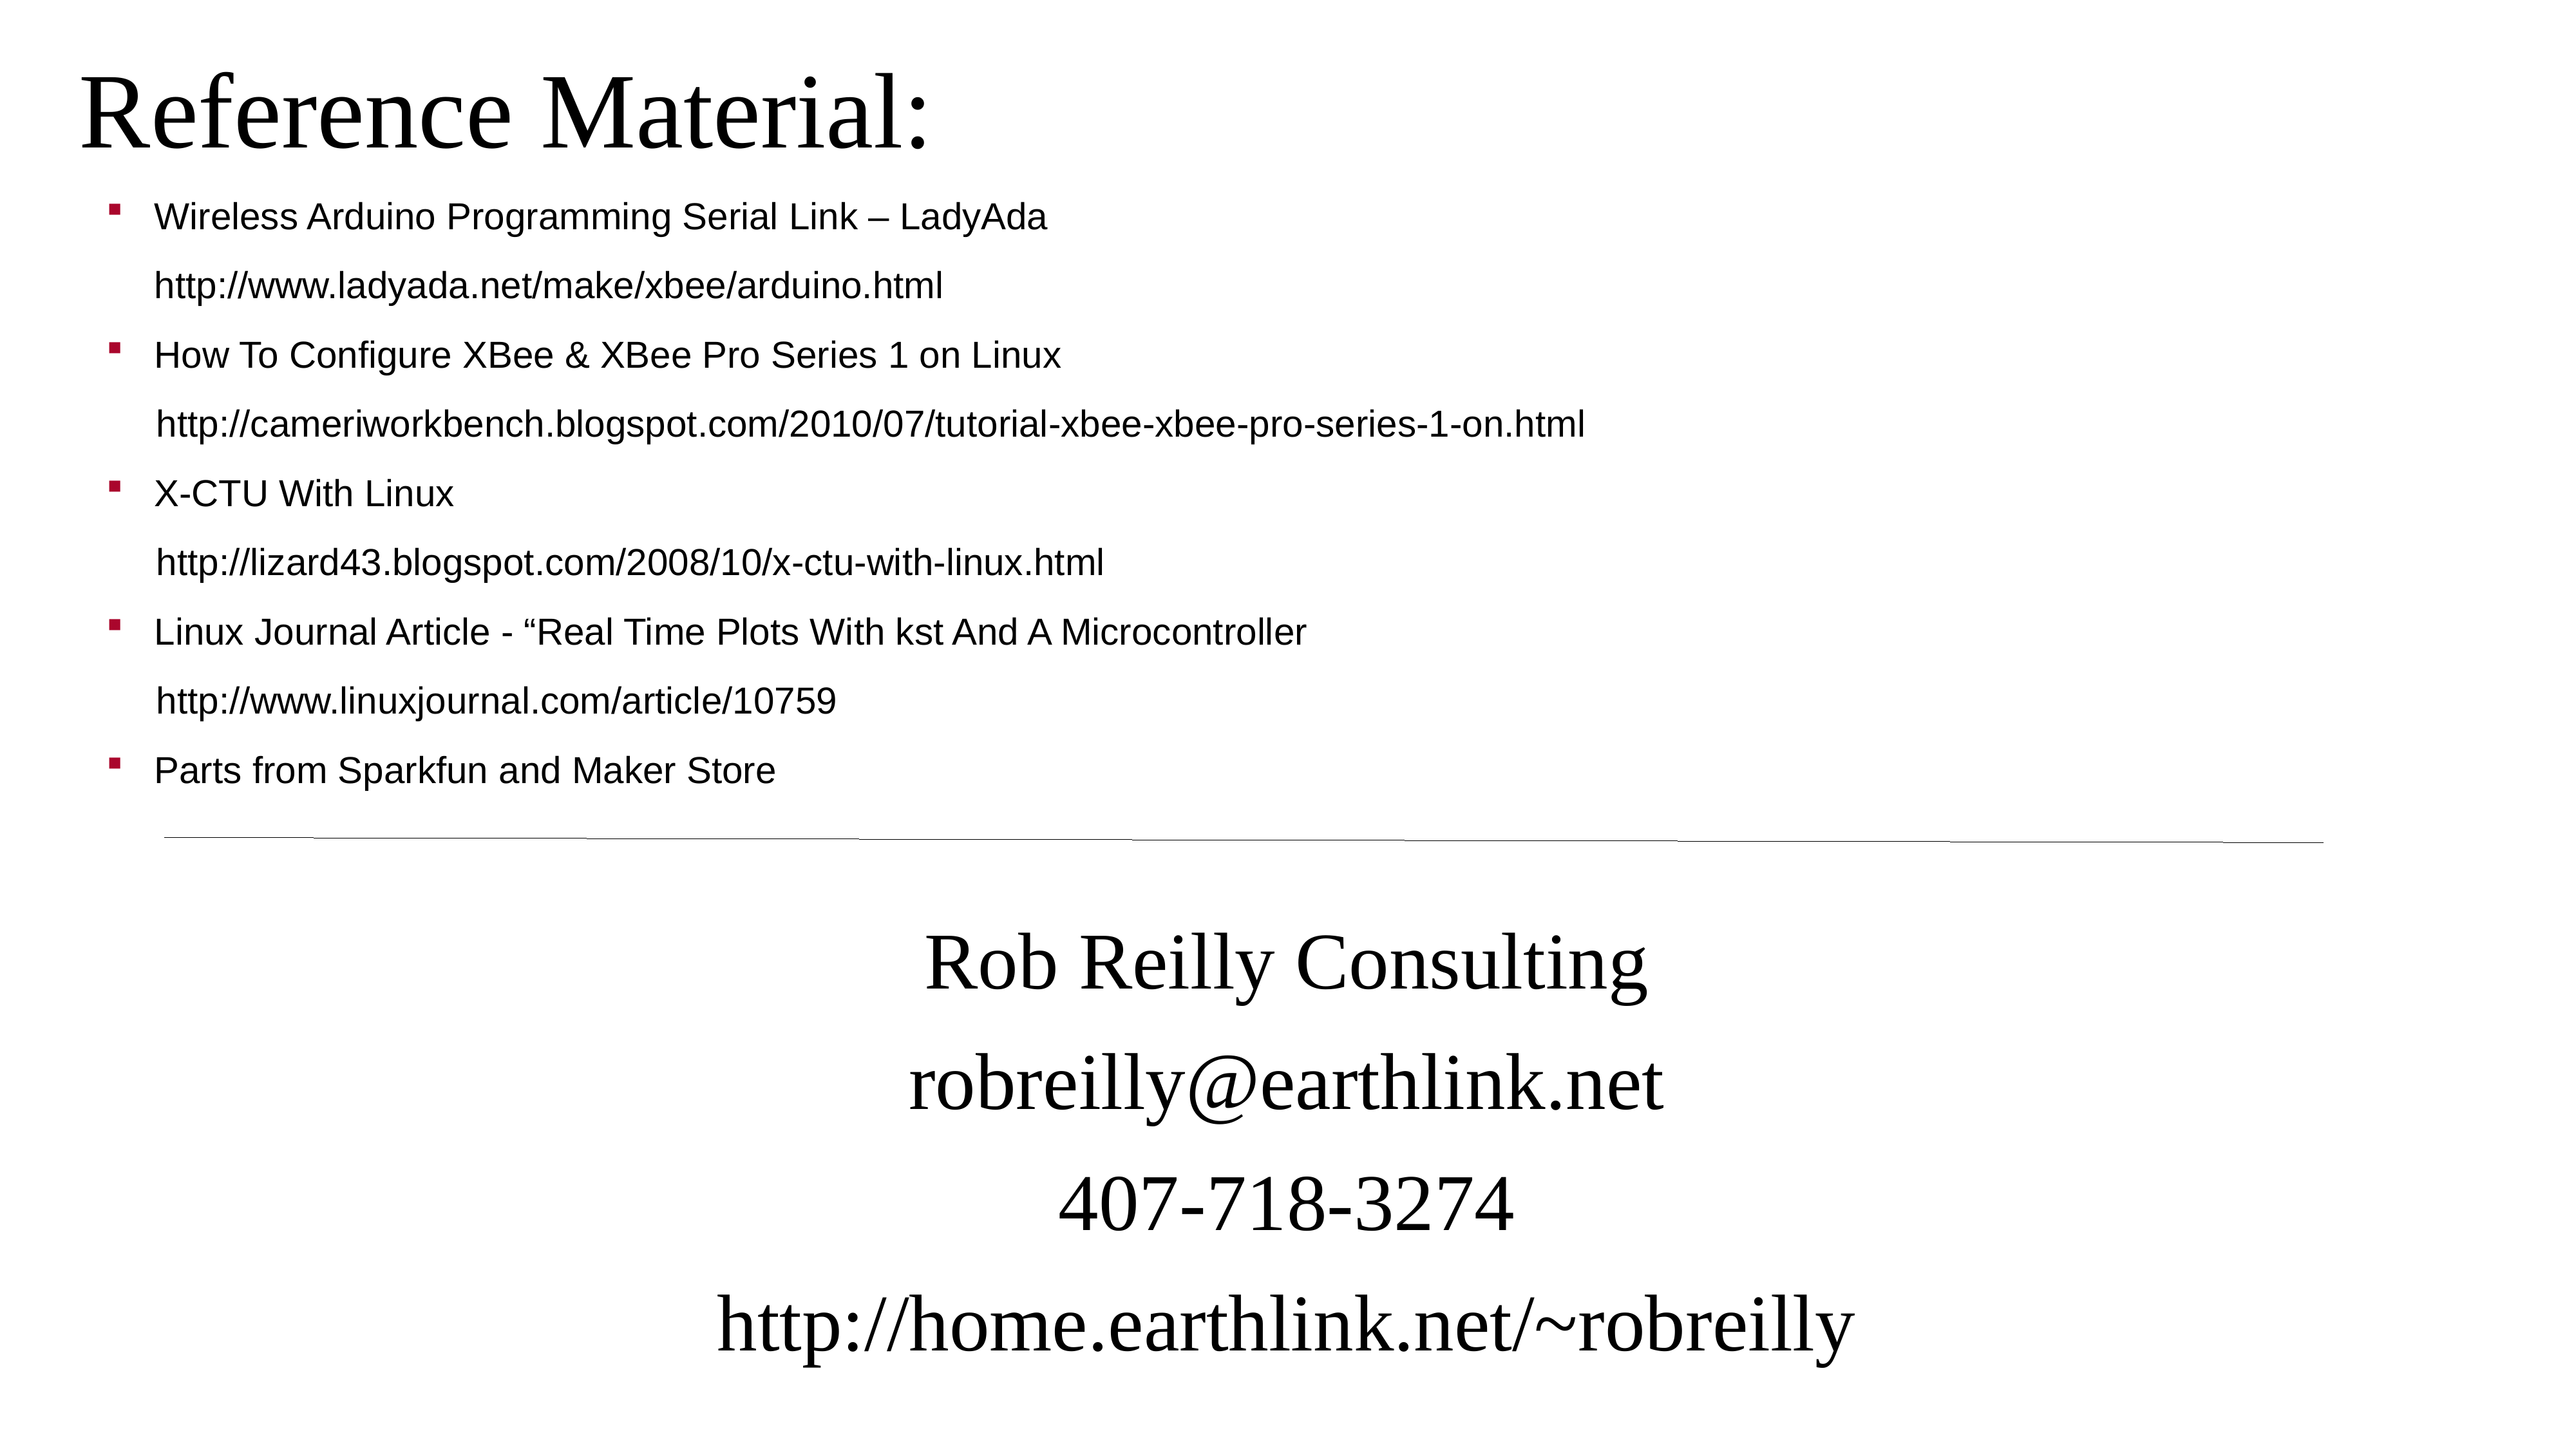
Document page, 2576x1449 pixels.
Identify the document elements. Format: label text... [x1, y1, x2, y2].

title Reference Material: [73, 17, 2503, 192]
list Wireless Arduino Programming Serial Link – LadyAda http://www.ladyada.net/make/xbee/arduino.html How To Configure XBee & XBee Pro Series 1 on Linux http://cameriworkbench.blogspot.com/2010/07/tutorial-xbee-xbee-pro-series-1-on.html X-CTU With Linux http://lizard43.blogspot.com/2008/10/x-ctu-with-linux.html Linux Journal Article - “Real Time Plots With kst And A Microcontroller http://www.linuxjournal.com/article/10759 Parts from Sparkfun and Maker Store Rob Reilly Consulting robreilly@earthlink.net 407-718-3274 http://home.earthlink.net/~robreilly [72, 191, 2501, 1367]
